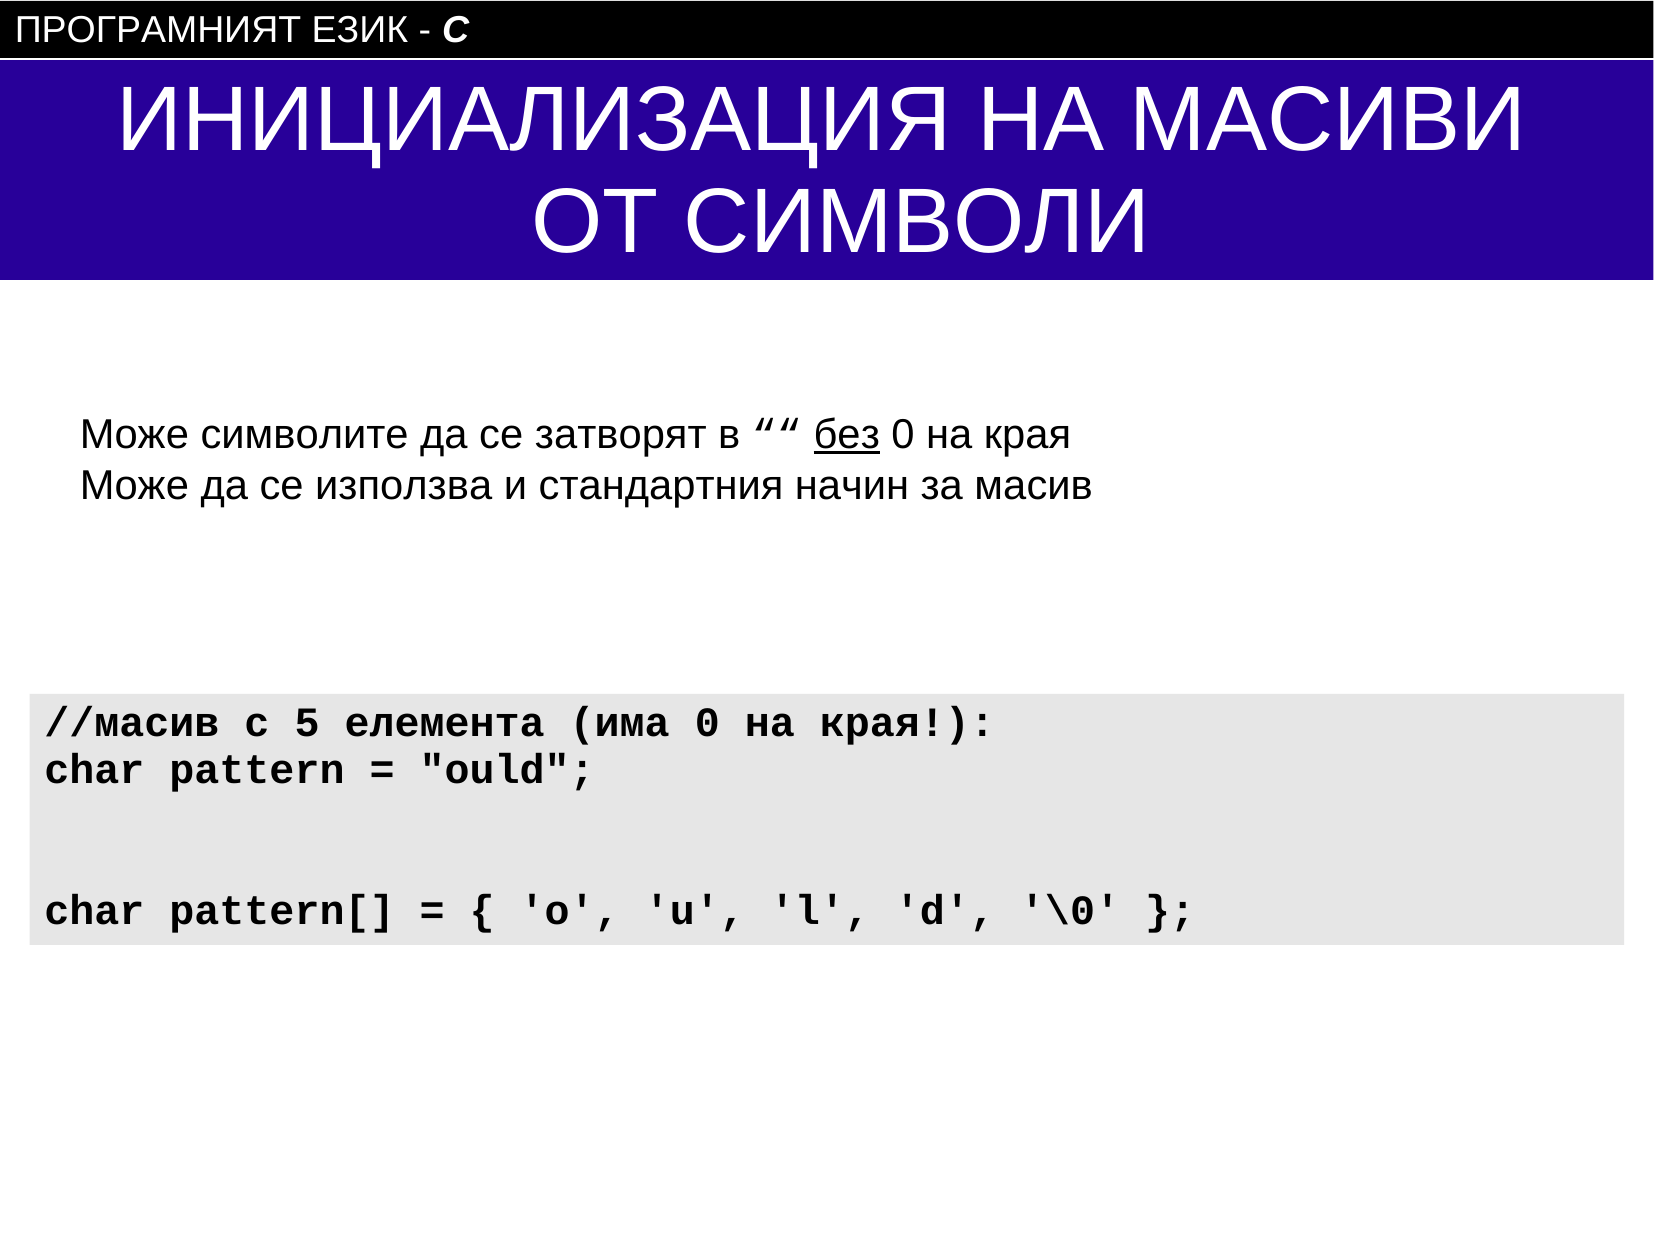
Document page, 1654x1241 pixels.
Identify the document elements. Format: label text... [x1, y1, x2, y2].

text_box ПРОГРАМНИЯT ЕЗИК - С [0, 0, 1654, 58]
text_box //масив с 5 елемента (има 0 на края!): char pattern = "ould"; char pattern[] = { 'o', 'u', 'l', 'd', '\0' }; [29, 693, 1625, 945]
text_box Може символите да се затворят в ““ без 0 на края Може да се използва и стандартния начин за масив [29, 403, 1625, 516]
text_box ИНИЦИАЛИЗАЦИЯ НА МАСИВИ ОТ СИМВОЛИ [0, 60, 1654, 280]
